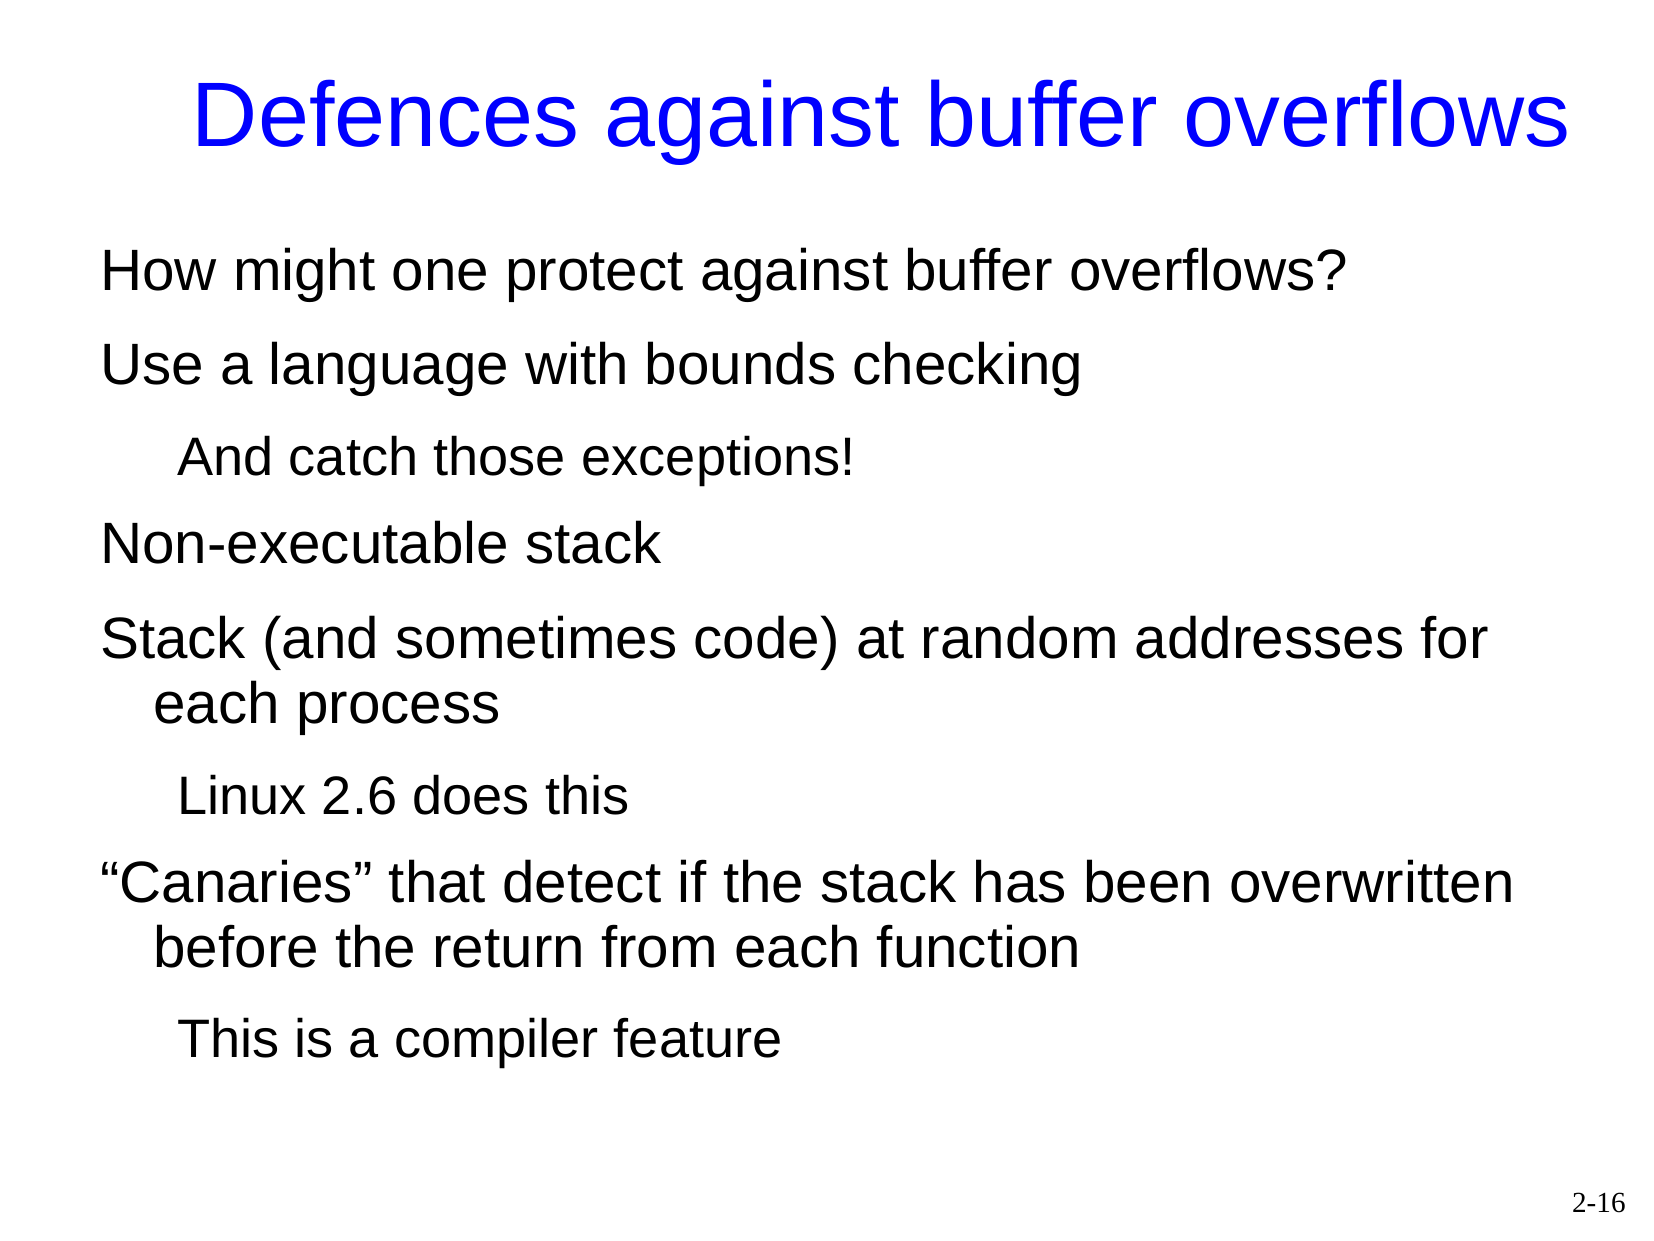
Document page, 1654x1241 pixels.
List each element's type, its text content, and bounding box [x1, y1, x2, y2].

title Defences against buffer overflows [84, 18, 1573, 211]
list How might one protect against buffer overflows? Use a language with bounds checking And catch those exceptions! Non-executable stack Stack (and sometimes code) at random addresses for each process Linux 2.6 does this “Canaries” that detect if the stack has been overwritten before the return from each function This is a compiler feature [82, 237, 1571, 1156]
